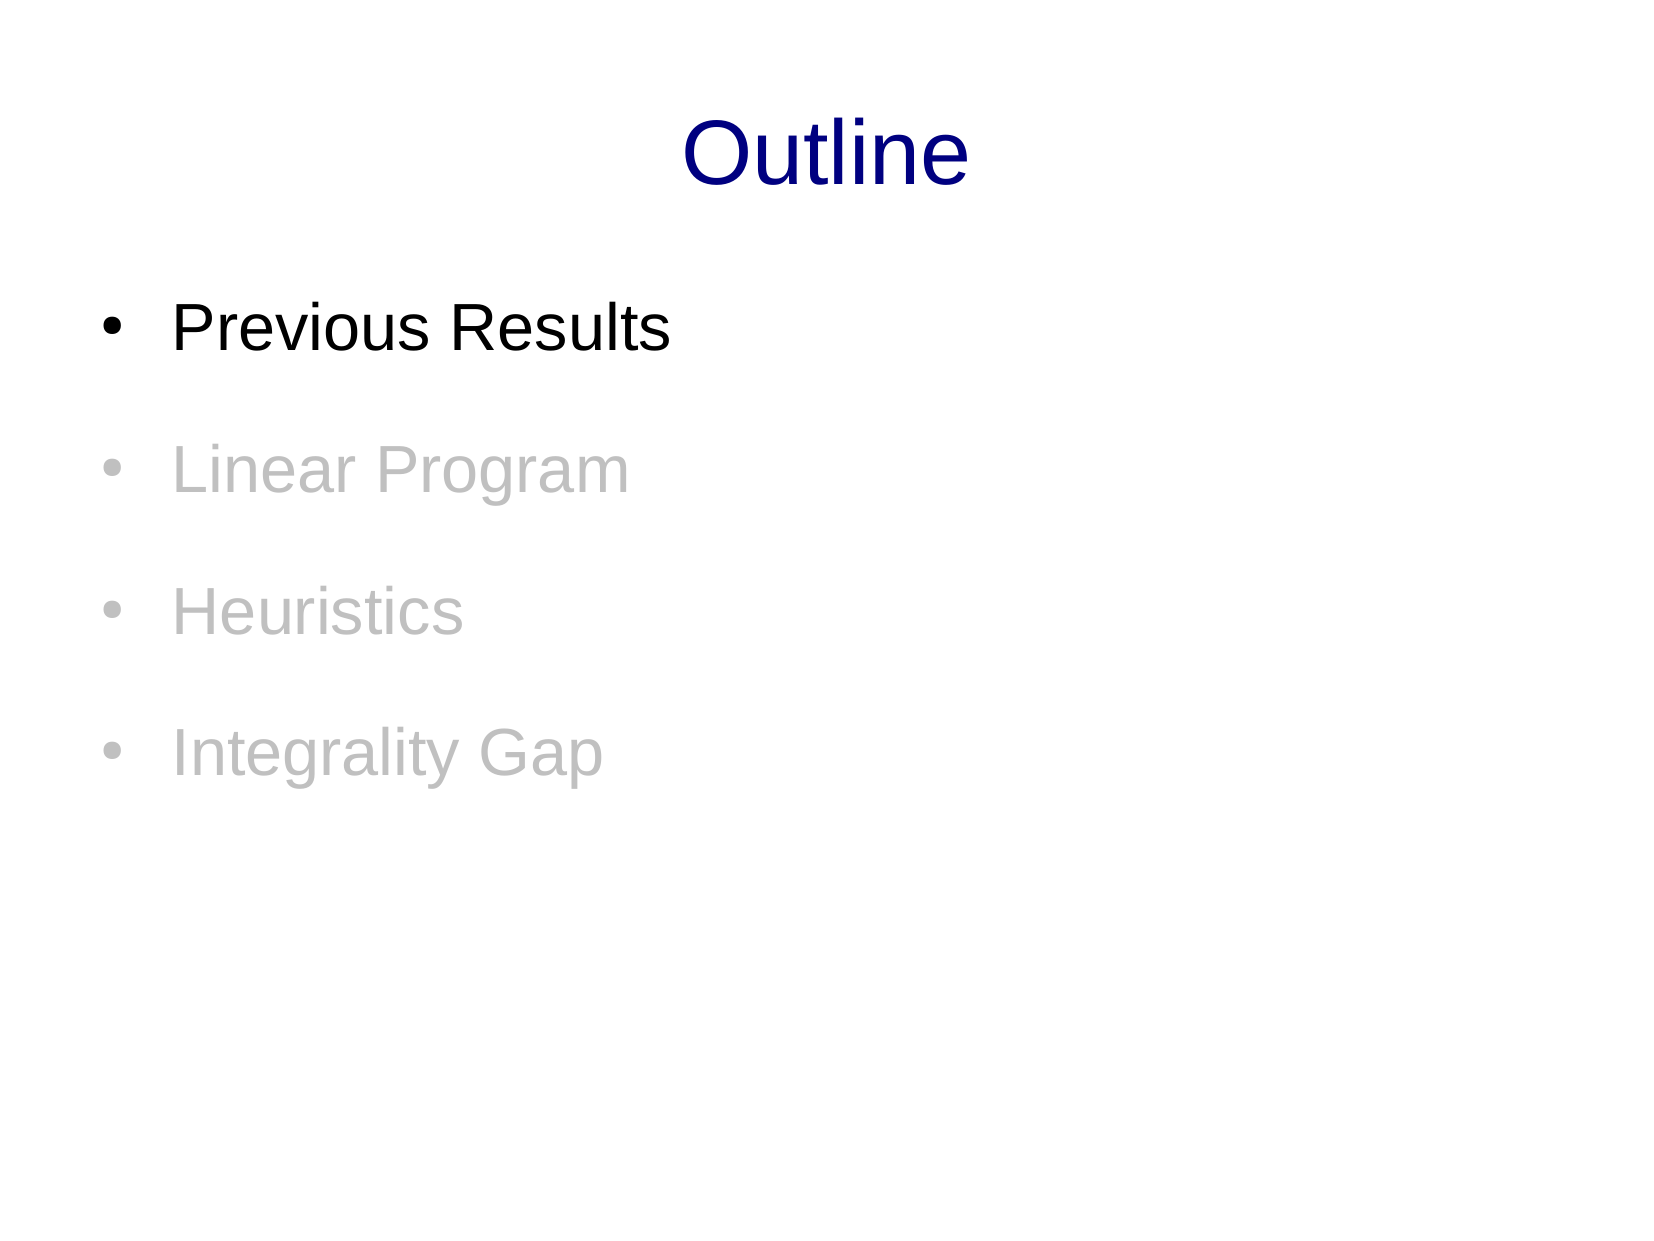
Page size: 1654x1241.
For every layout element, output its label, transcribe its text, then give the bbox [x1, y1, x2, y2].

title Outline [82, 49, 1571, 257]
list Previous Results Linear Program Heuristics Integrality Gap [82, 290, 1571, 1109]
